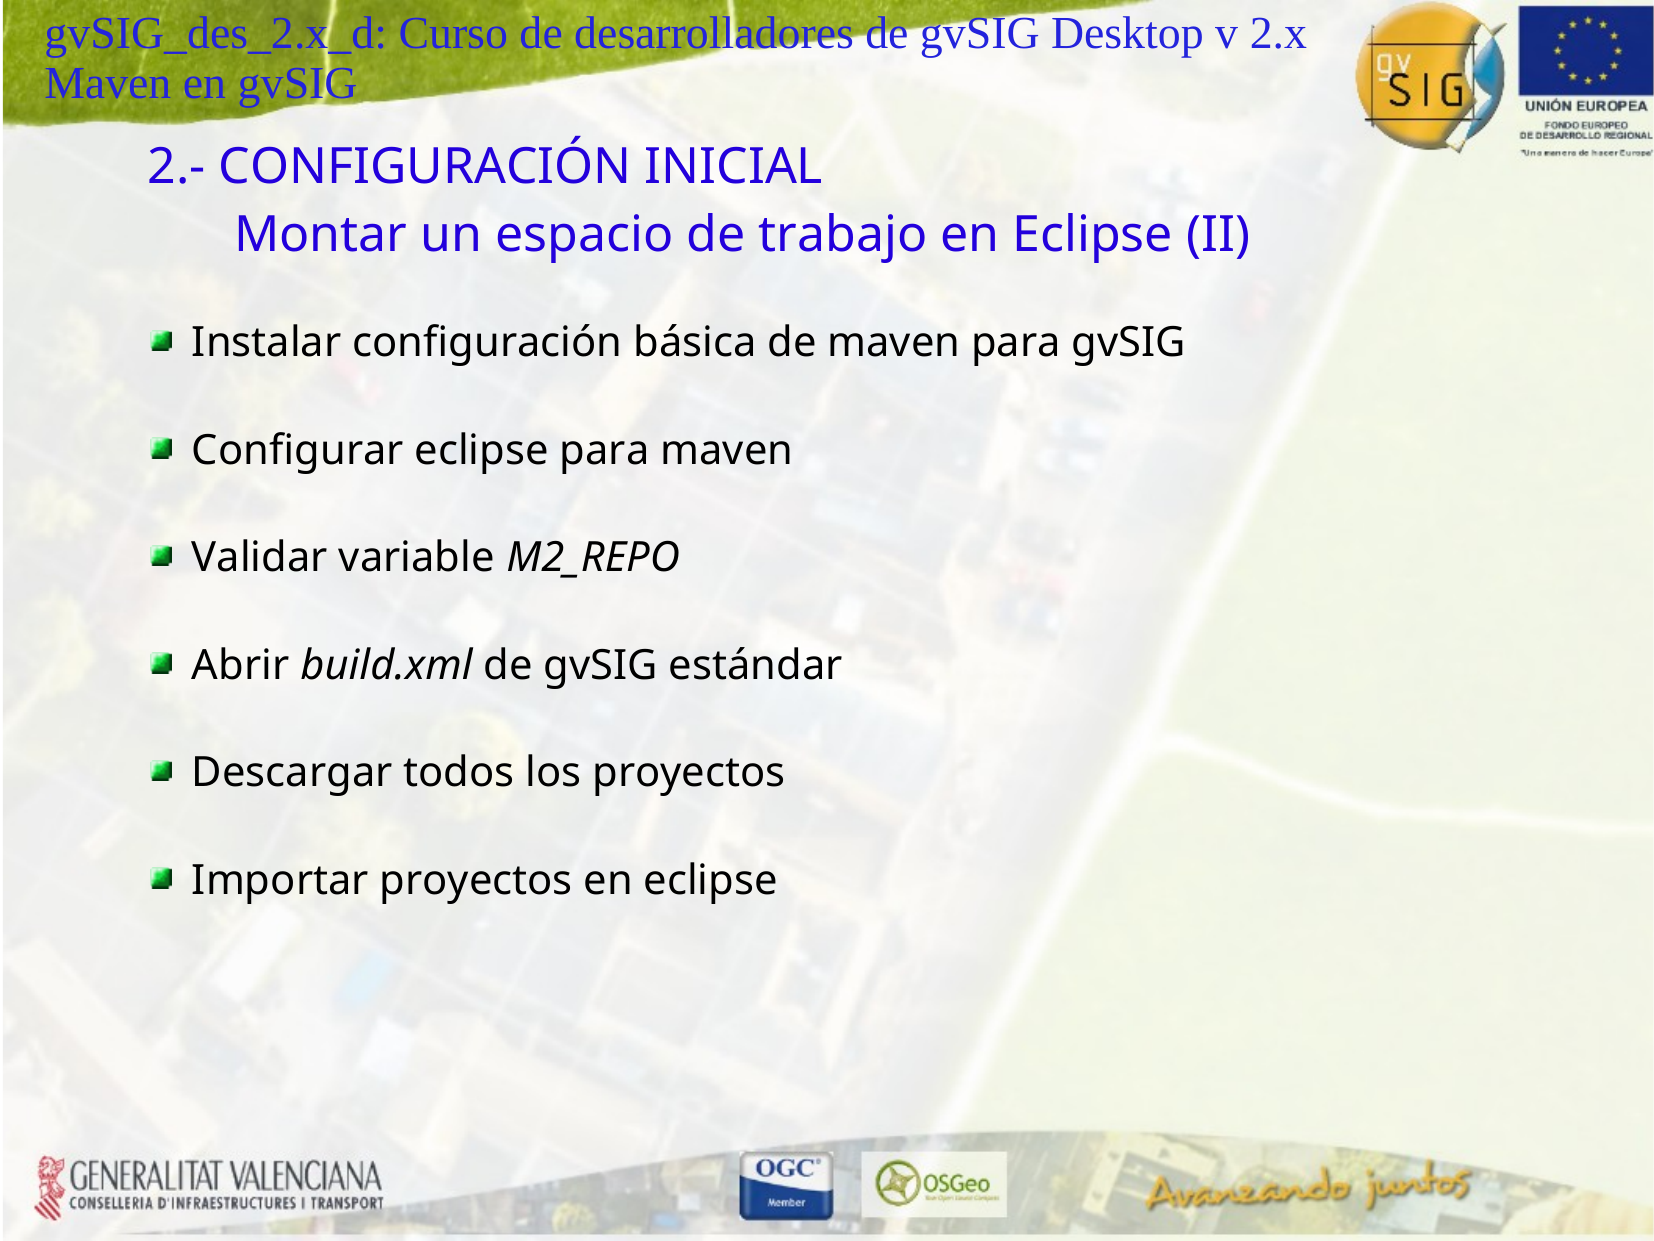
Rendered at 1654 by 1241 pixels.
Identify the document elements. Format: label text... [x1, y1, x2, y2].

picture [2, 0, 1654, 1241]
text_box Instalar configuración básica de maven para gvSIG Configurar eclipse para maven Validar variable M2_REPO Abrir build.xml de gvSIG estándar Descargar todos los proyectos Importar proyectos en eclipse [147, 283, 1505, 1152]
title 2.- CONFIGURACIÓN INICIAL Montar un espacio de trabajo en Eclipse (II) [147, 124, 1595, 272]
